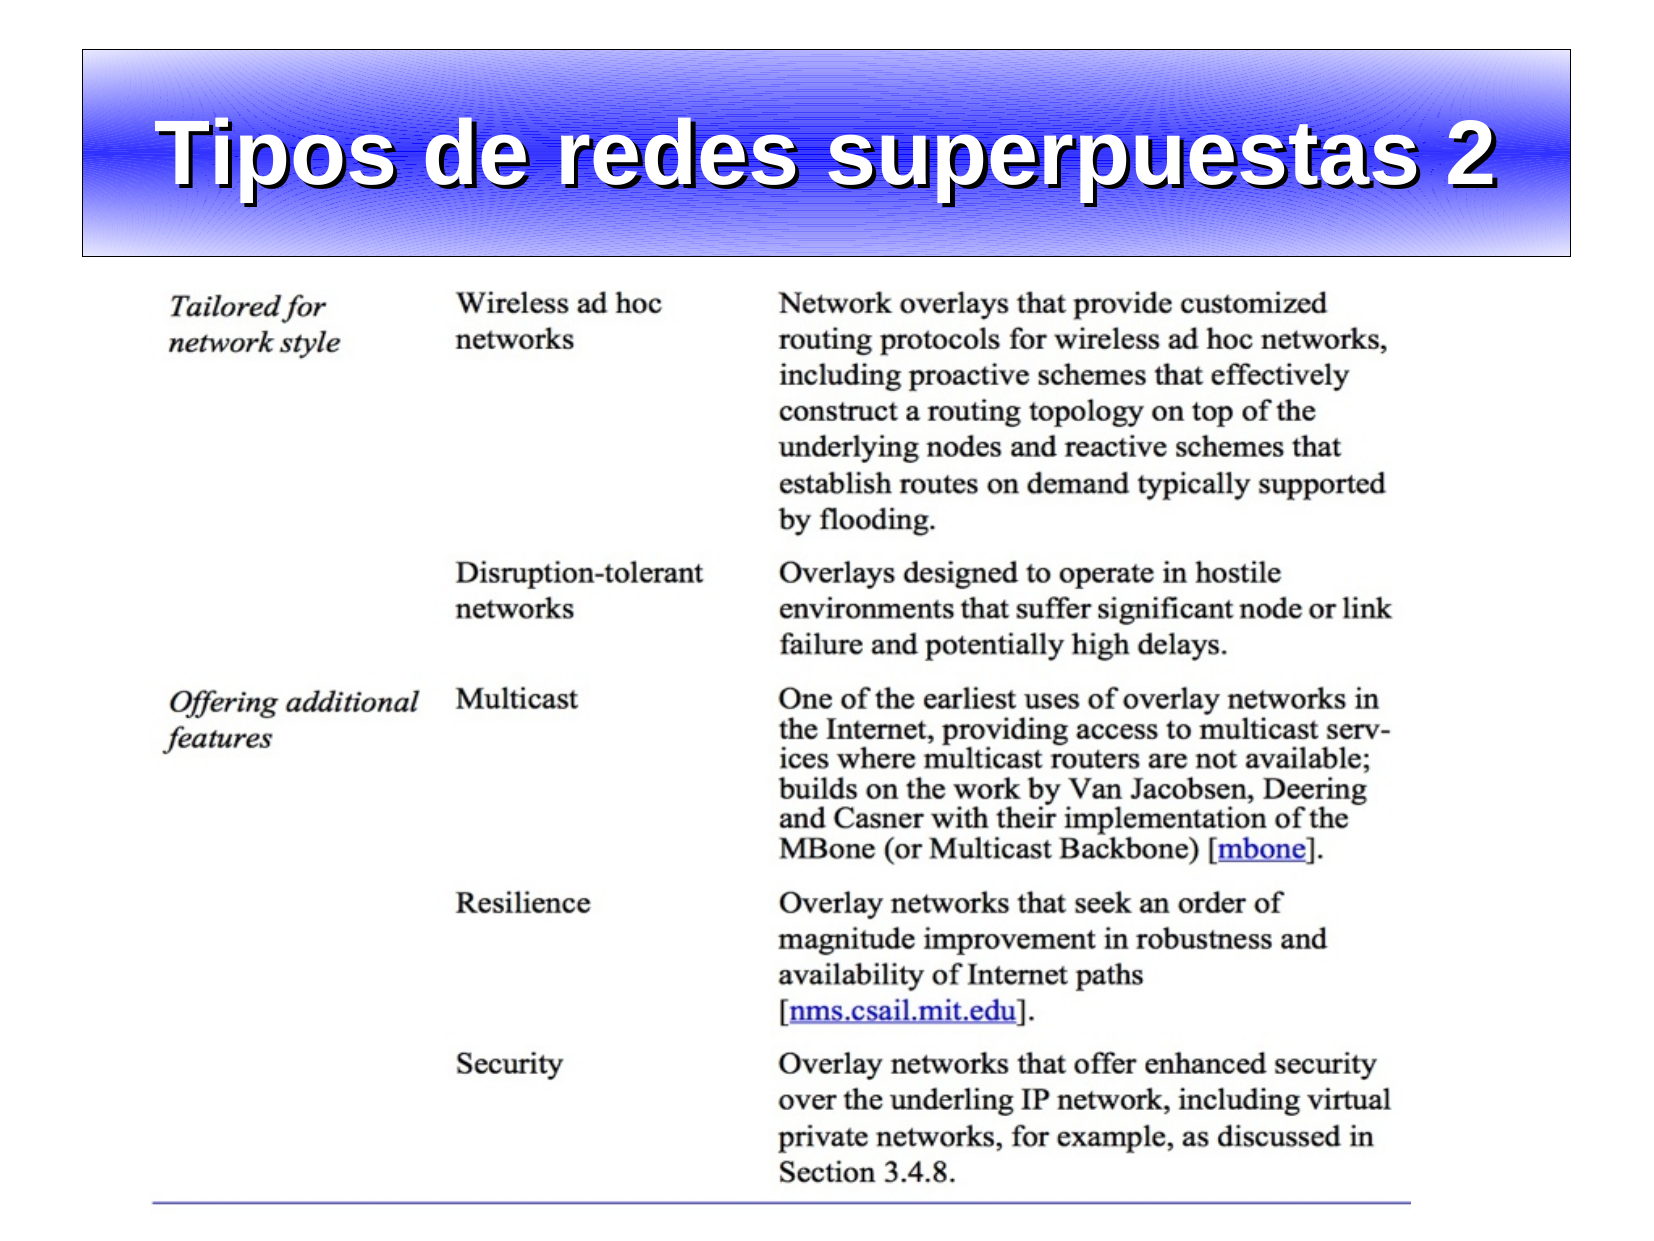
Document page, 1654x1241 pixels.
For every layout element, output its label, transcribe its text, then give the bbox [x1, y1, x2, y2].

picture [150, 289, 1411, 1216]
title Tipos de redes superpuestas 2 [82, 49, 1571, 257]
